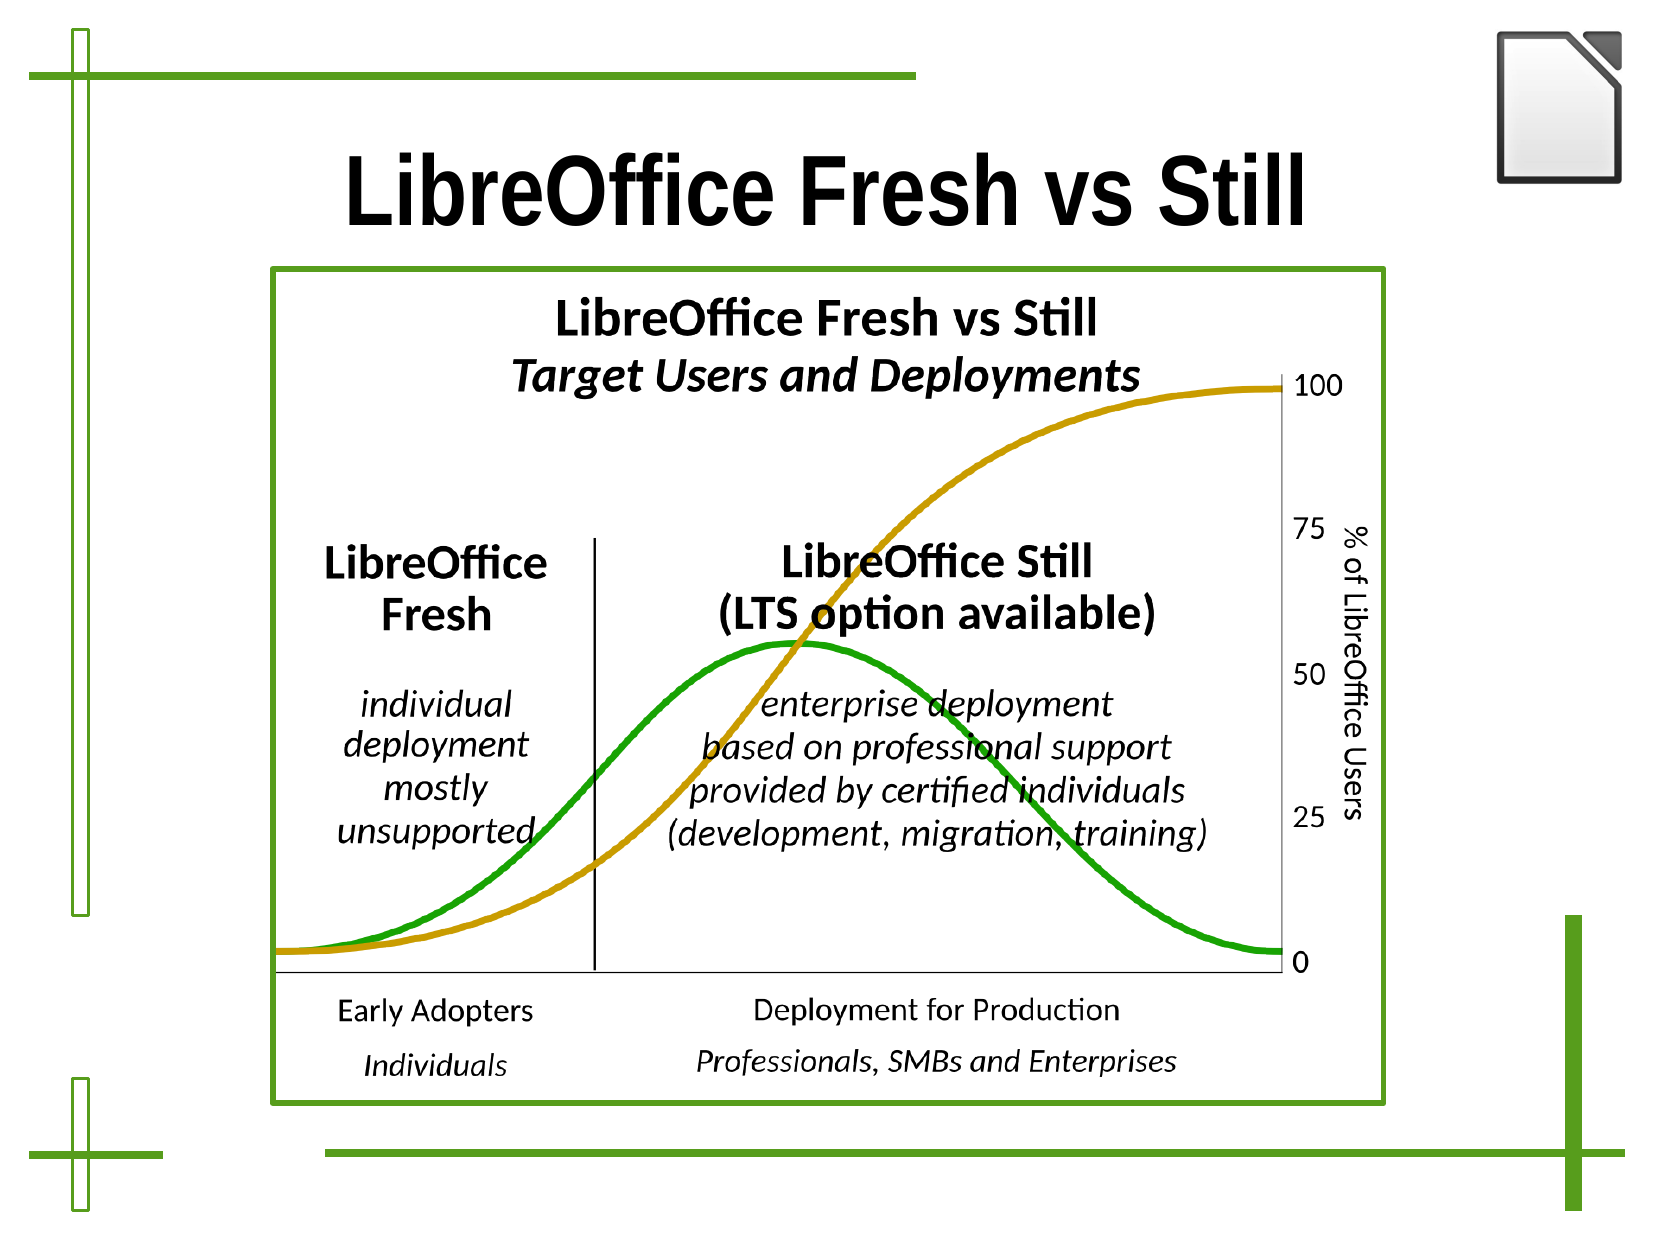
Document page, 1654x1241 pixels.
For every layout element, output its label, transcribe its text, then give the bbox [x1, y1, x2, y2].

picture [275, 271, 1381, 1101]
picture [1494, 29, 1624, 186]
title LibreOffice Fresh vs Still [118, 118, 1536, 260]
